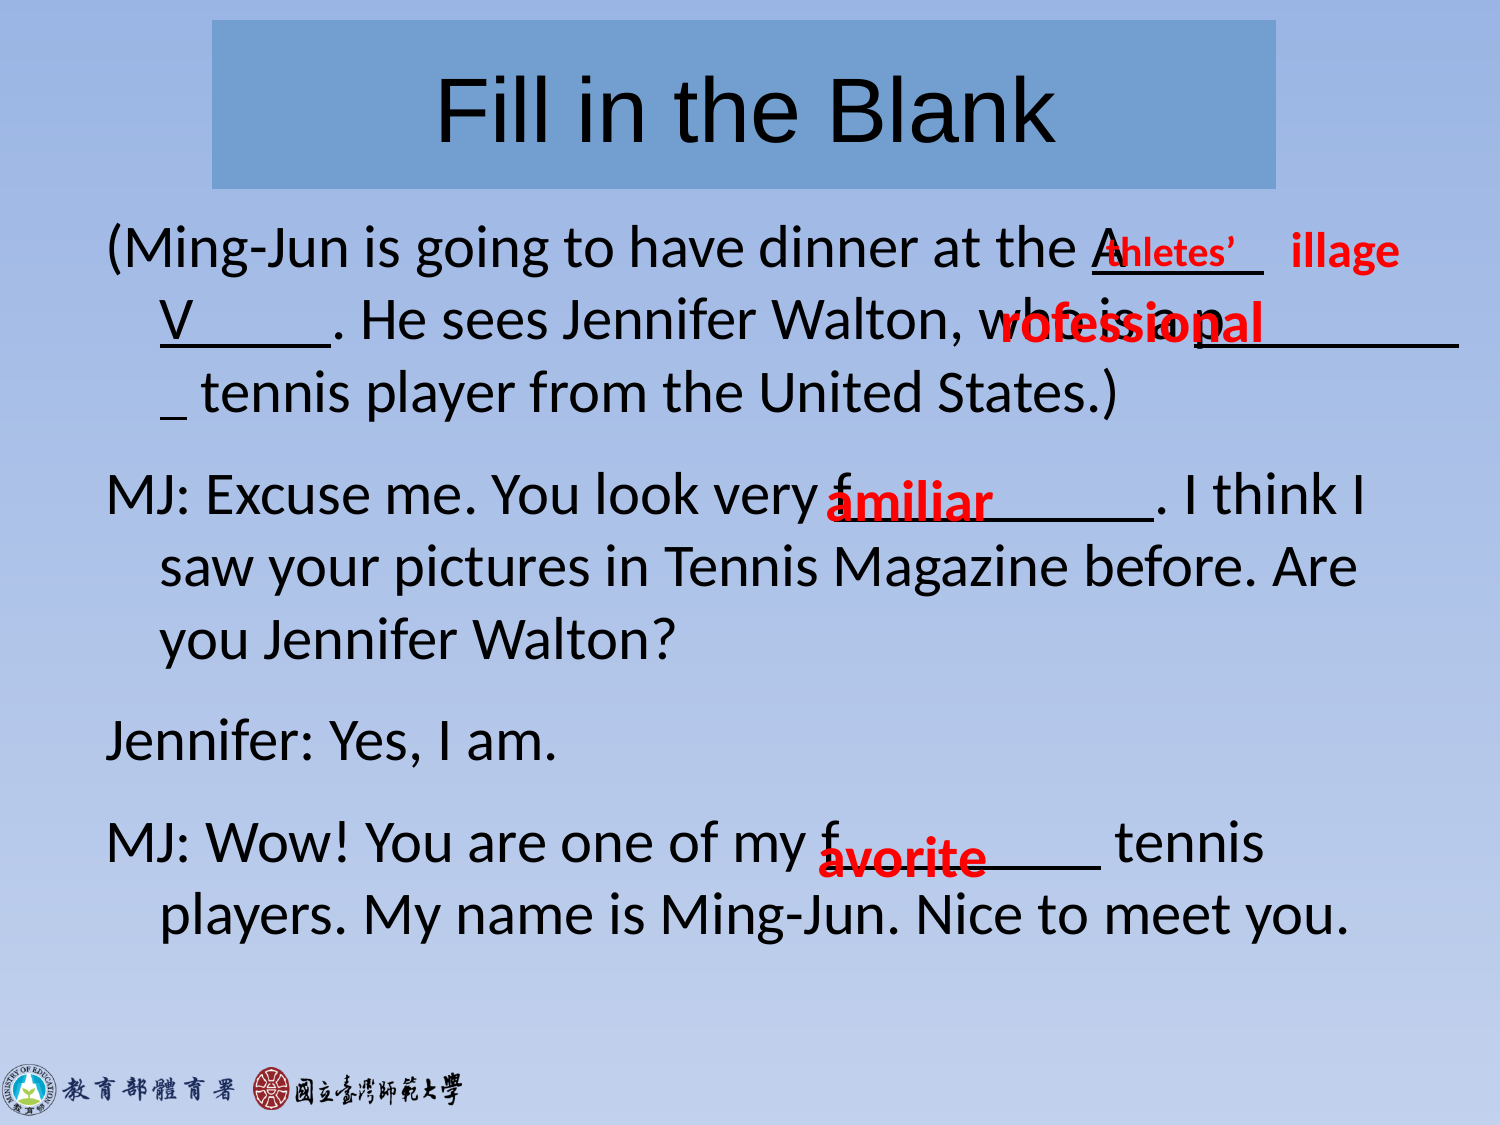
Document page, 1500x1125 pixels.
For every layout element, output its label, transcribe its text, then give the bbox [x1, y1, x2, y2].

text_box avorite [802, 811, 1006, 898]
text_box amiliar [810, 455, 1012, 542]
title Fill in the Blank [70, 11, 1421, 199]
text_box rofessional [985, 276, 1283, 363]
list (Ming-Jun is going to have dinner at the A V . He sees Jennifer Walton, who is a p tennis player from the United States.) MJ: Excuse me. You look very f . I think I saw your pictures in Tennis Magazine before. Are you Jennifer Walton? Jennifer: Yes, I am. MJ: Wow! You are one of my f tennis players. My name is Ming-Jun. Nice to meet you. [35, 199, 1478, 956]
text_box illage [1275, 209, 1417, 286]
text_box thletes’ [1090, 217, 1253, 276]
